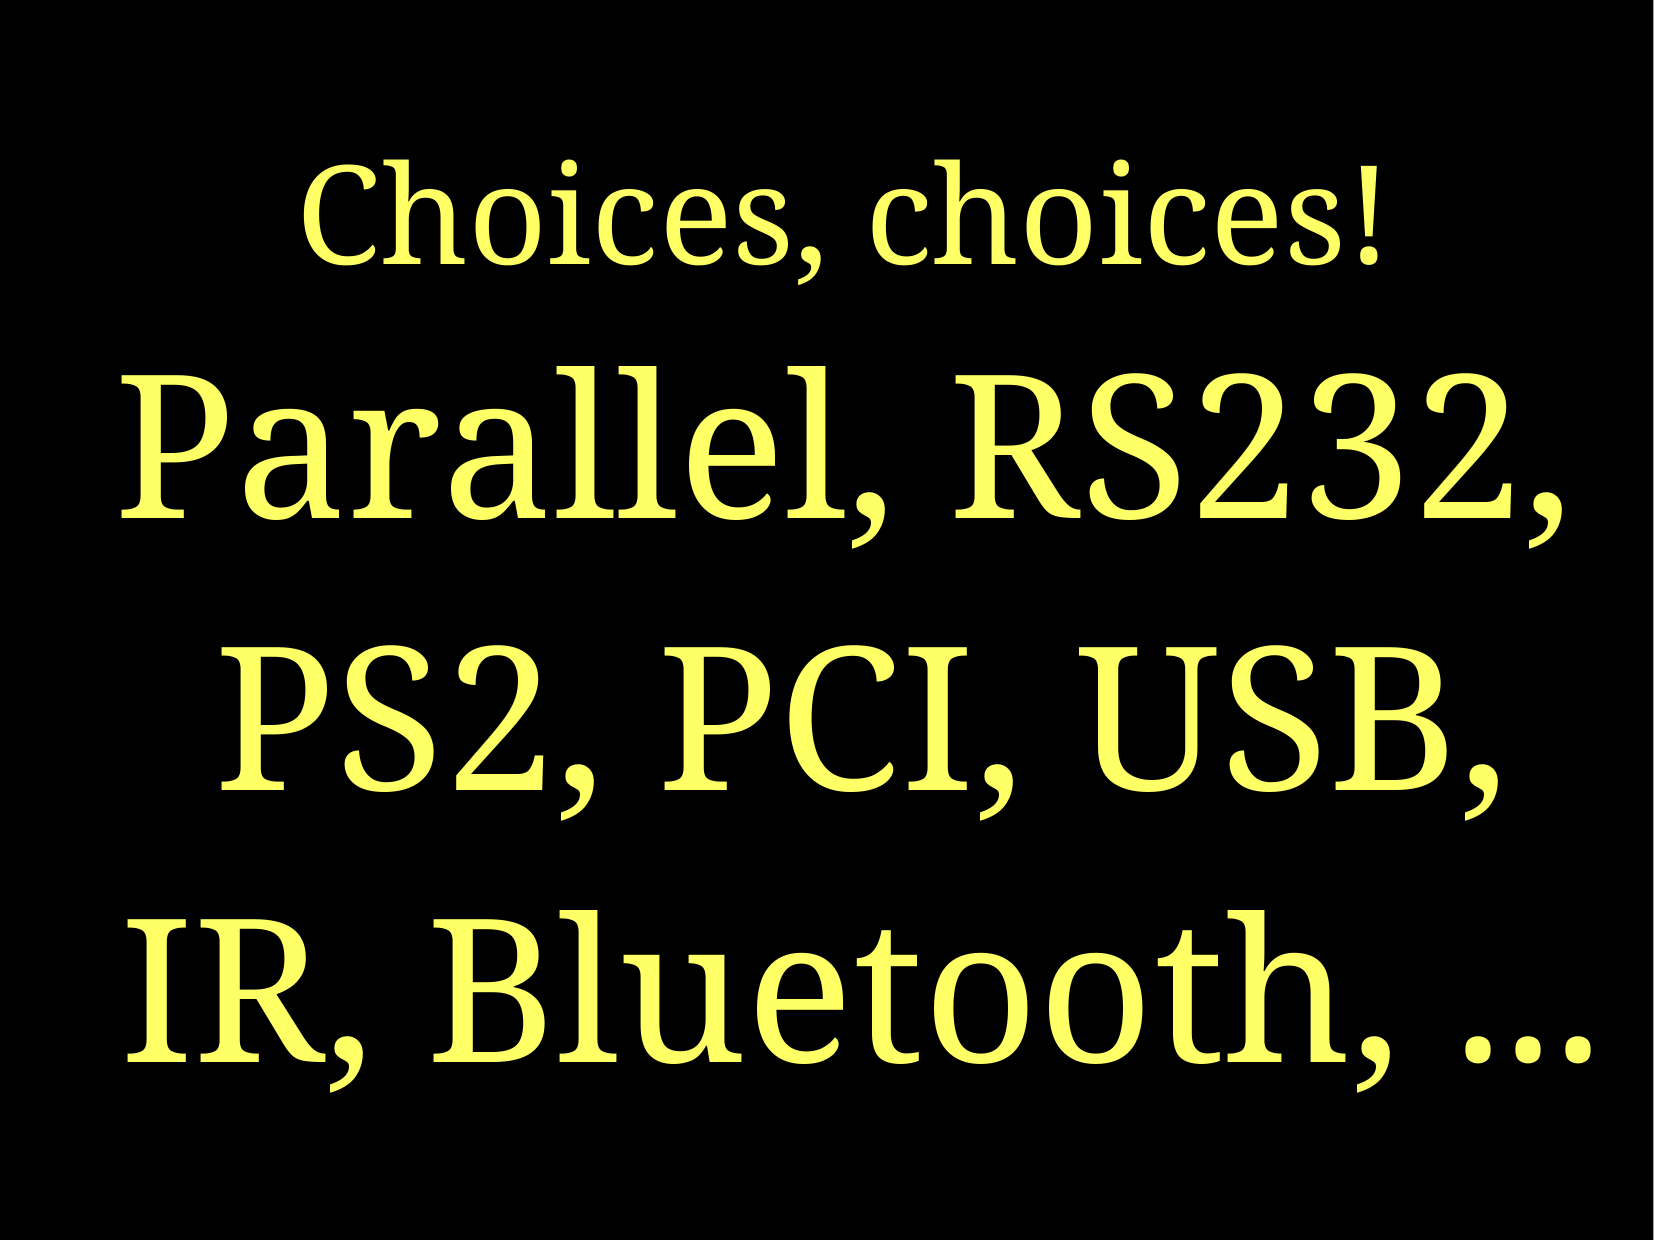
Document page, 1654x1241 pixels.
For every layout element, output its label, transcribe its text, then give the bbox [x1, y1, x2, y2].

subtitle Choices, choices! Parallel, RS232, PS2, PCI, USB, IR, Bluetooth, ... [0, 0, 1654, 1241]
